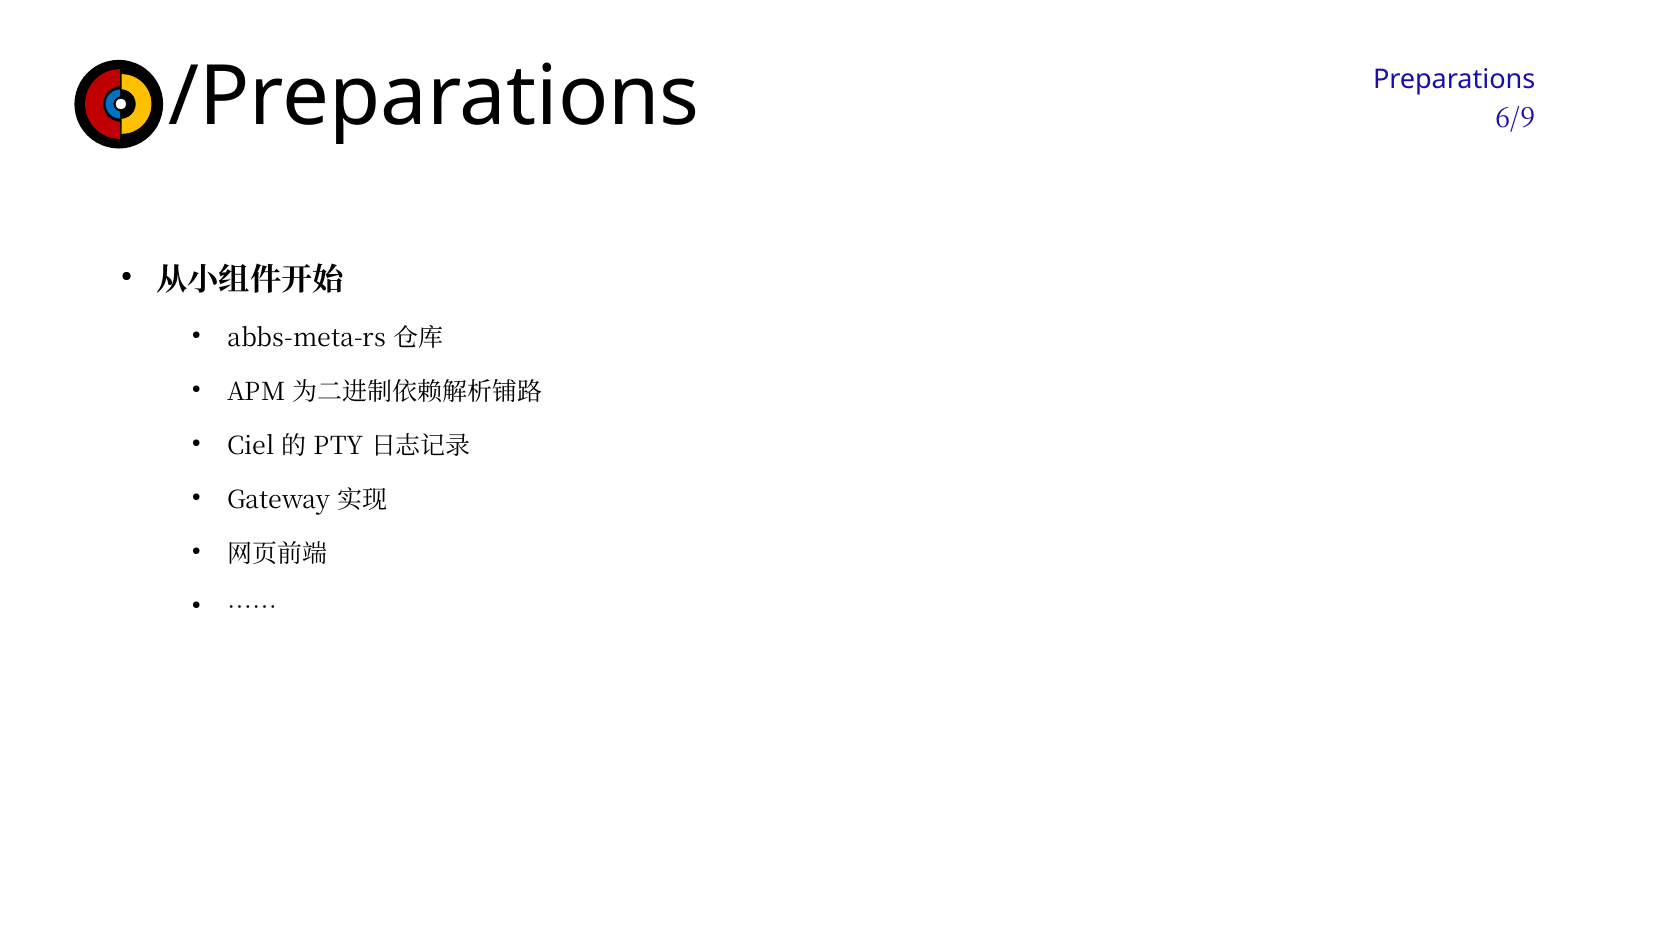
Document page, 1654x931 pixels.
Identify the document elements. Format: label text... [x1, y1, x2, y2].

text_box 从小组件开始 abbs-meta-rs仓库 APM为二进制依赖解析铺路 Ciel的PTY日志记录 Gateway实现 网页前端 …… [106, 224, 992, 807]
text_box Preparations <编号>/9 [1358, 52, 1585, 223]
picture [71, 57, 153, 151]
text_box /Preparations [153, 28, 739, 224]
